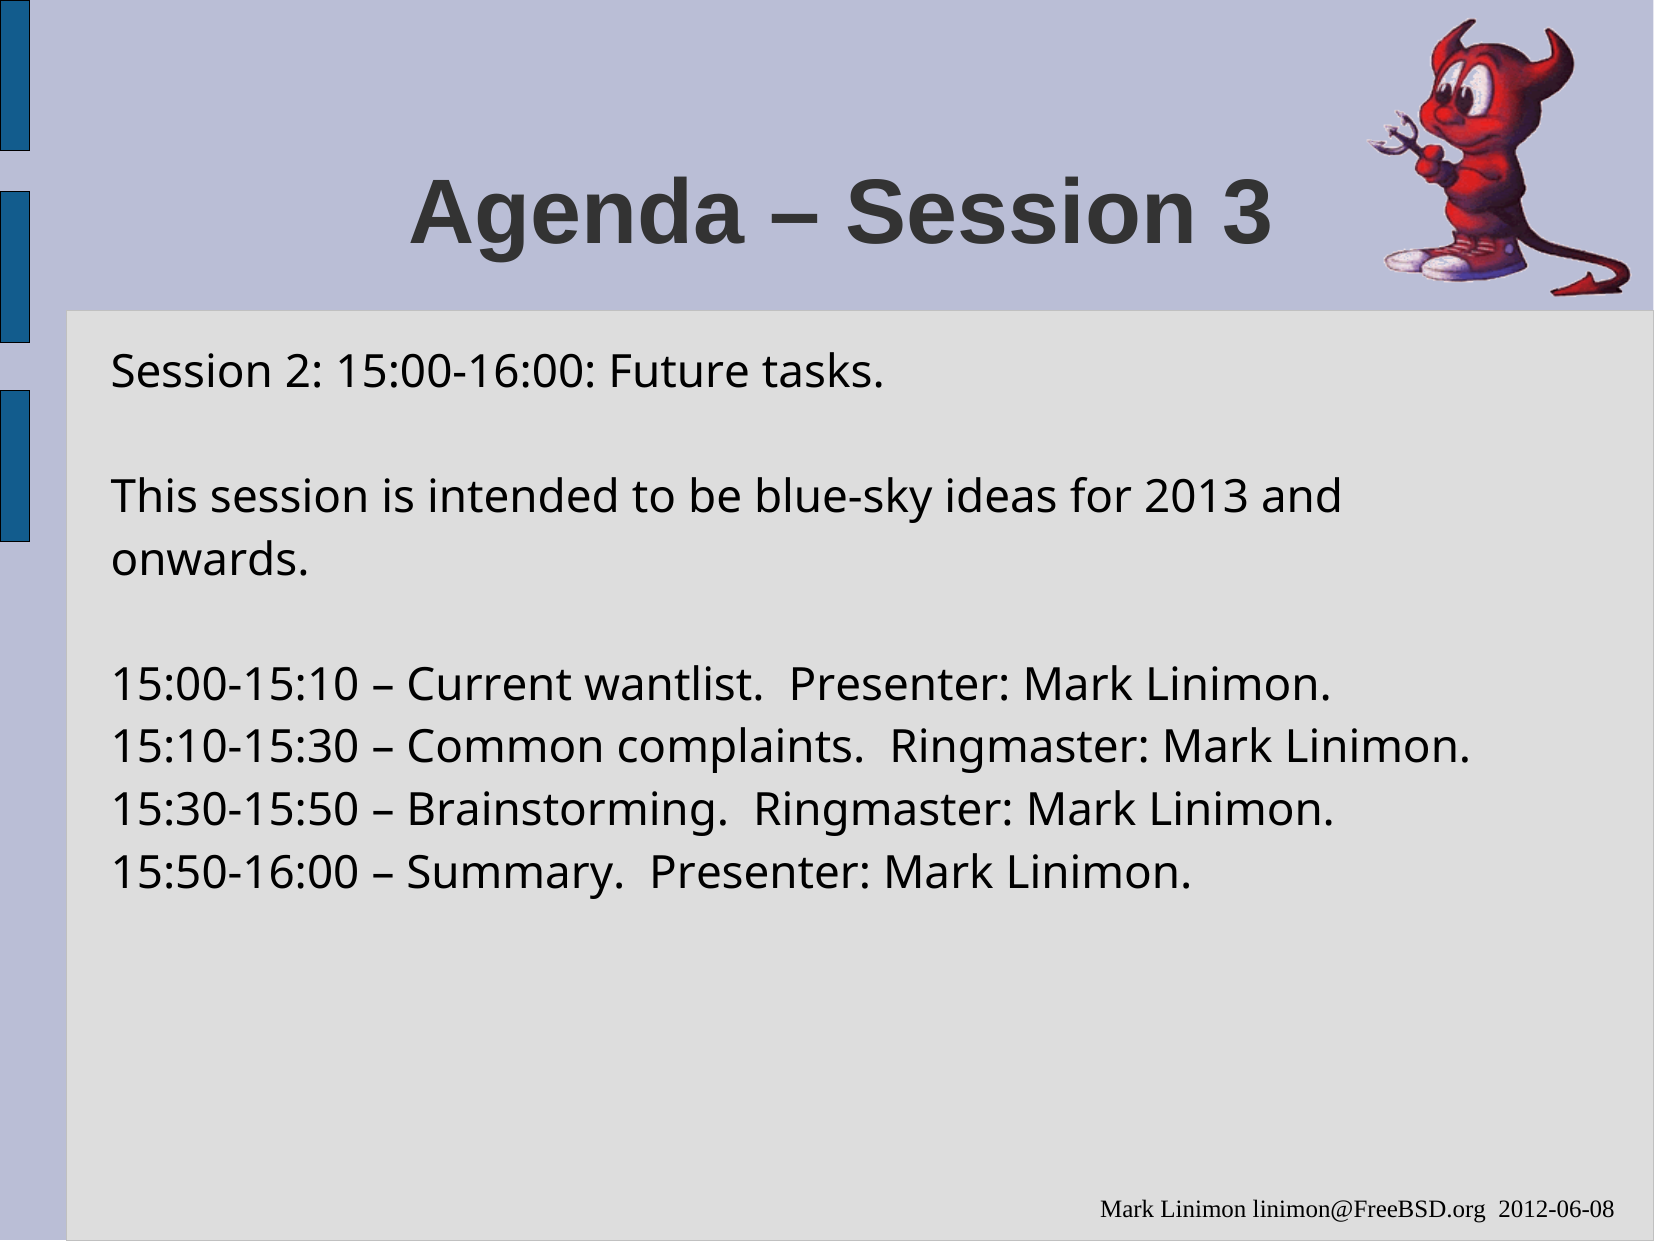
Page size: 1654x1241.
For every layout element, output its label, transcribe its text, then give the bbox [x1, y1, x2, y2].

text_box Session 2: 15:00-16:00: Future tasks. This session is intended to be blue-sky ideas for 2013 and onwards. 15:00-15:10 – Current wantlist. Presenter: Mark Linimon. 15:10-15:30 – Common complaints. Ringmaster: Mark Linimon. 15:30-15:50 – Brainstorming. Ringmaster: Mark Linimon. 15:50-16:00 – Summary. Presenter: Mark Linimon. [110, 338, 1524, 1147]
title Agenda – Session 3 [135, 108, 1548, 316]
text_box Mark Linimon linimon@FreeBSD.org 2012-06-08 [1100, 1195, 1639, 1225]
picture [1361, 14, 1635, 300]
